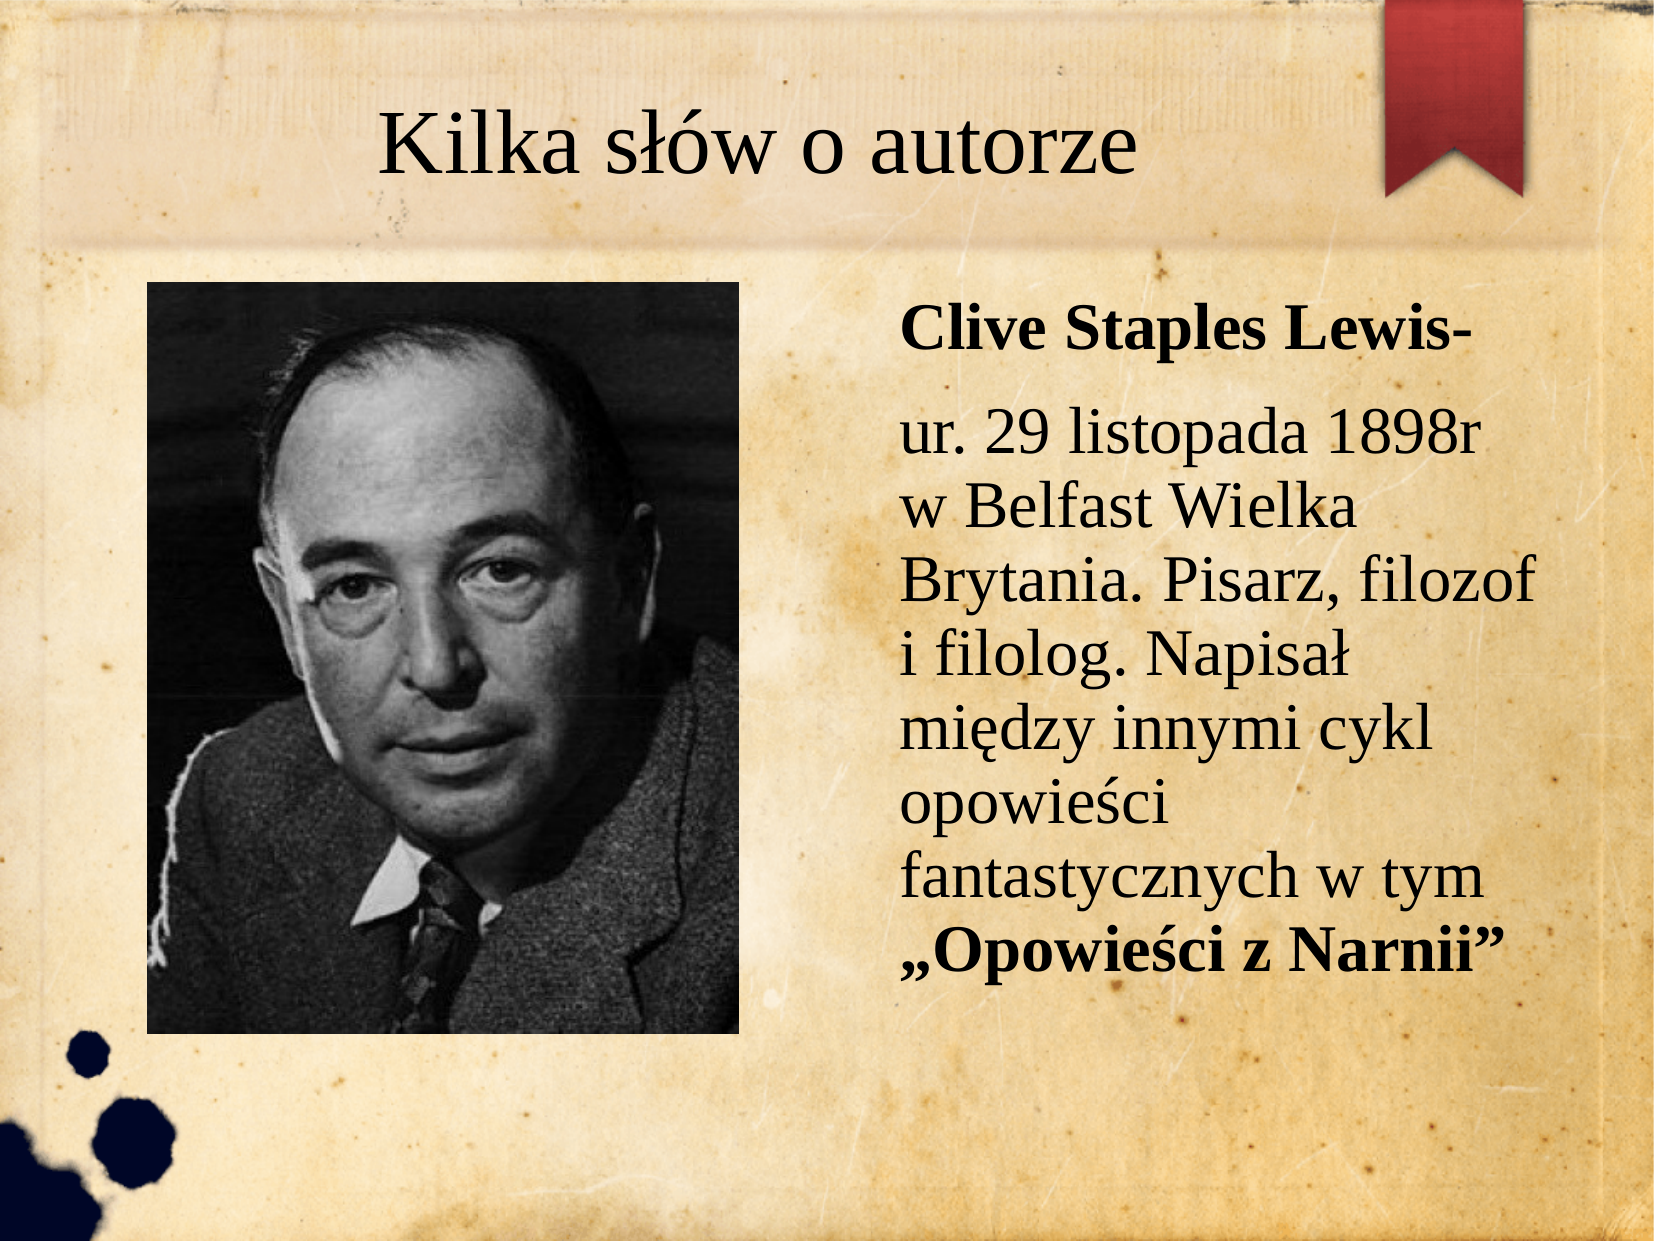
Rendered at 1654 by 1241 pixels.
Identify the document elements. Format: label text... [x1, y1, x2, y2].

picture [0, 0, 1654, 1241]
list Clive Staples Lewis- ur. 29 listopada 1898r w Belfast Wielka Brytania. Pisarz, filozof i filolog. Napisał między innymi cykl opowieści fantastycznych w tym „Opowieści z Narnii” [828, 290, 1539, 1010]
title Kilka słów o autorze [82, 49, 1347, 237]
